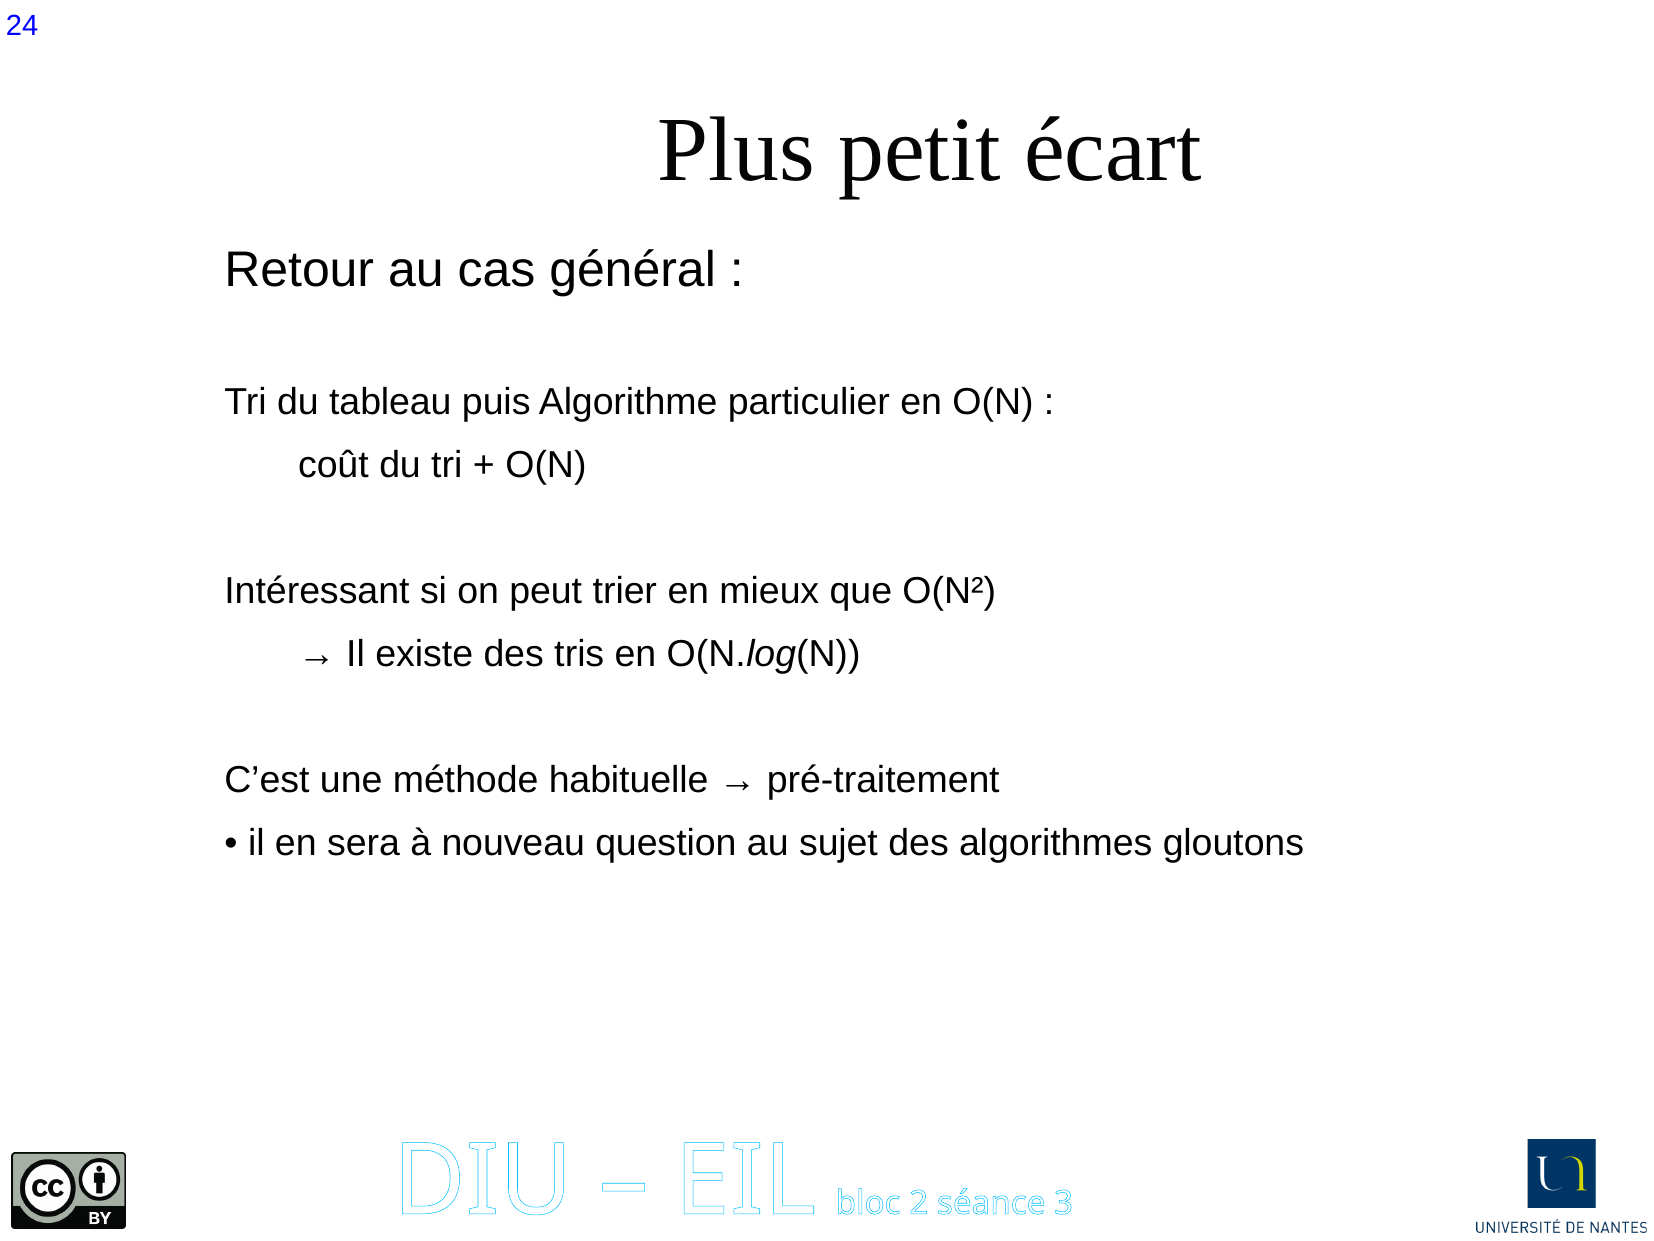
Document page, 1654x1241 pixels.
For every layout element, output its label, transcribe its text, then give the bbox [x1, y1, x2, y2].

picture [910, 1189, 927, 1215]
title Plus petit écart [265, 47, 1595, 252]
picture [1028, 1195, 1045, 1215]
picture [886, 1195, 900, 1215]
picture [508, 1142, 564, 1216]
picture [954, 1188, 971, 1215]
picture [938, 1195, 952, 1215]
picture [733, 1142, 761, 1215]
picture [773, 1142, 815, 1215]
picture [602, 1182, 645, 1192]
picture [402, 1142, 460, 1215]
picture [469, 1142, 496, 1215]
picture [1012, 1195, 1026, 1215]
picture [1476, 1139, 1647, 1233]
picture [866, 1195, 884, 1215]
text_box Retour au cas général : Tri du tableau puis Algorithme particulier en O(N) : coût du tri + O(N) Intéressant si on peut trier en mieux que O(N²) → Il existe des tris en O(N.log(N)) C’est une méthode habituelle → pré-traitement • il en sera à nouveau question au sujet des algorithmes gloutons [224, 213, 1501, 1081]
picture [838, 1188, 855, 1215]
picture [992, 1195, 1009, 1215]
picture [11, 1152, 126, 1229]
picture [858, 1188, 863, 1215]
picture [1055, 1189, 1072, 1215]
picture [972, 1195, 988, 1215]
picture [683, 1142, 725, 1215]
